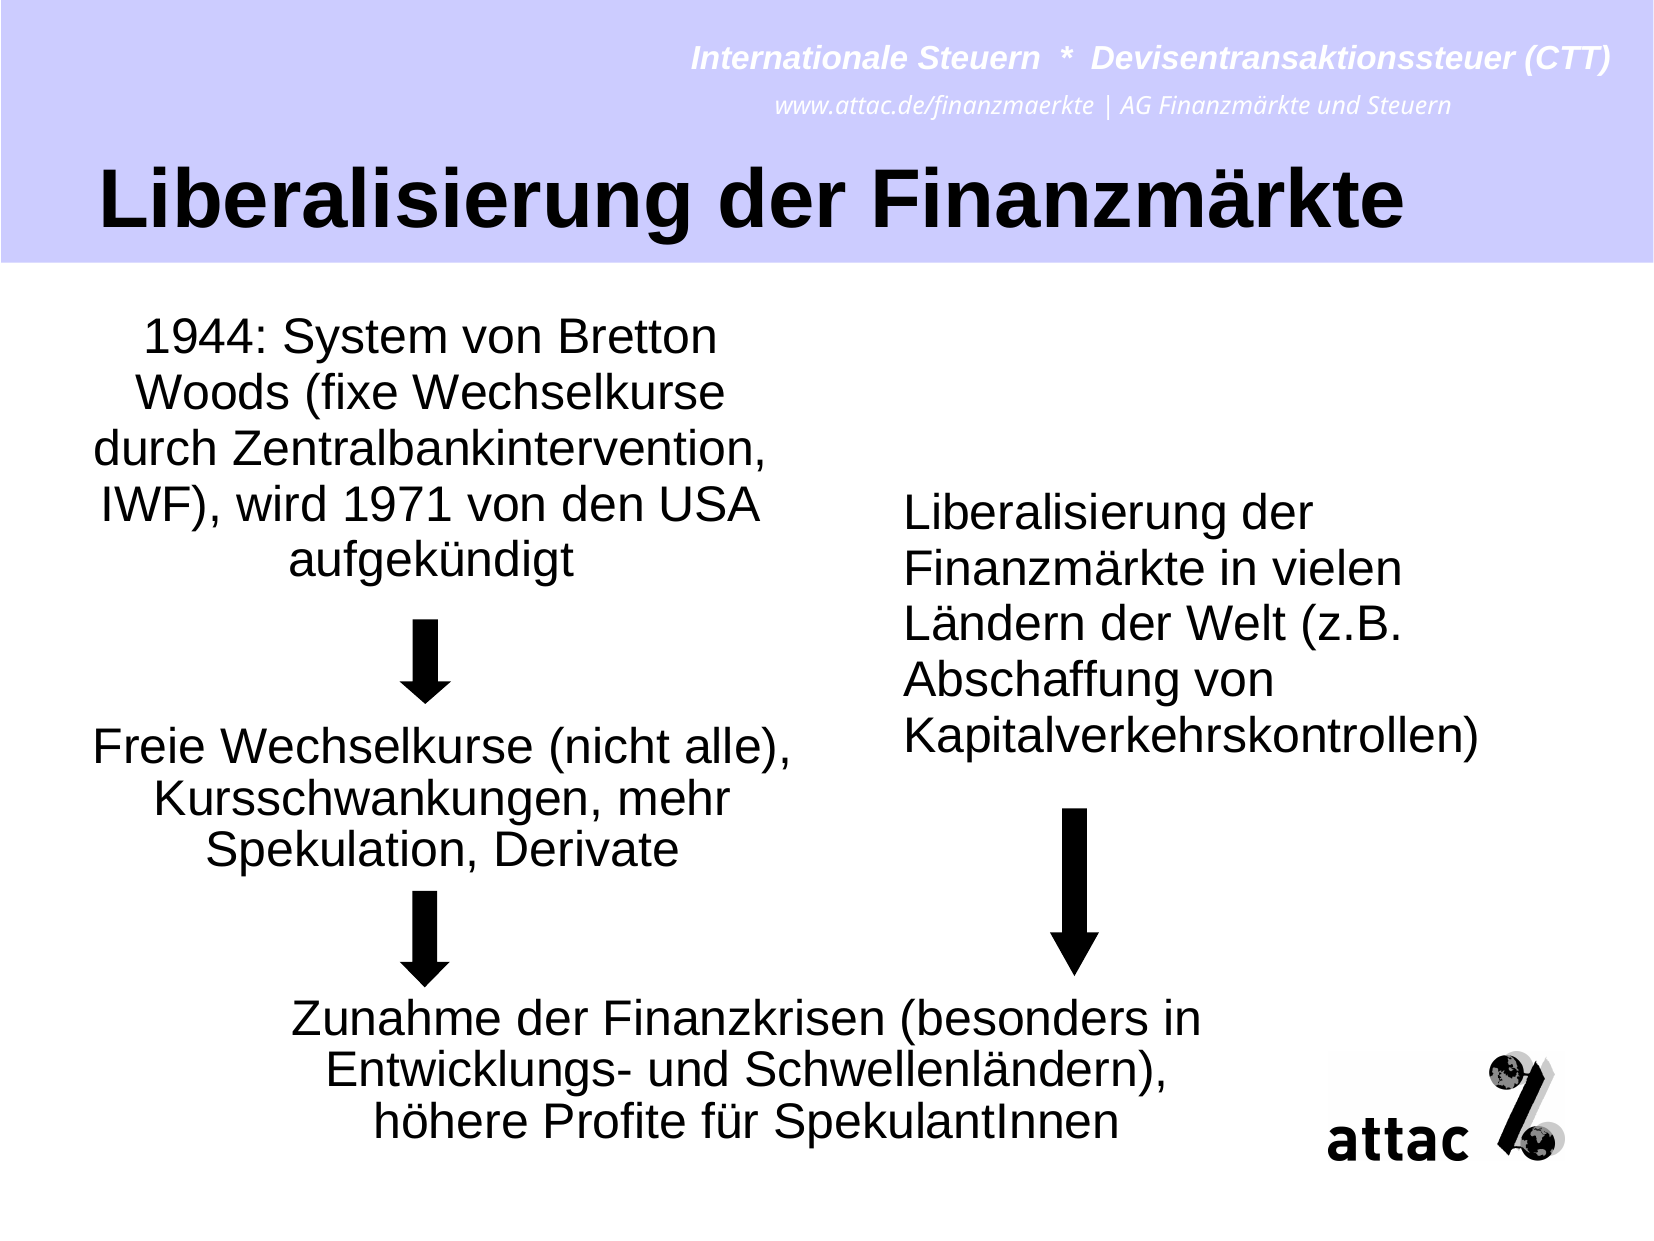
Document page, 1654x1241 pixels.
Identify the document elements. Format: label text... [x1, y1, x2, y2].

text_box [1051, 809, 1098, 975]
text_box www.attac.de/finanzmaerkte | AG Finanzmärkte und Steuern [759, 76, 1534, 131]
text_box 1944: System von Bretton Woods (fixe Wechselkurse durch Zentralbankintervention, IWF), wird 1971 von den USA aufgekündigt [59, 301, 804, 596]
text_box [401, 891, 448, 987]
text_box Freie Wechselkurse (nicht alle), Kursschwankungen, mehr Spekulation, Derivate [70, 714, 816, 885]
picture [1328, 1051, 1565, 1161]
text_box Zunahme der Finanzkrisen (besonders in Entwicklungs- und Schwellenländern), höhere Profite für SpekulantInnen [271, 986, 1224, 1157]
text_box Liberalisierung der Finanzmärkte [0, 159, 1506, 250]
text_box Liberalisierung der Finanzmärkte in vielen Ländern der Welt (z.B. Abschaffung von Kapitalverkehrskontrollen) [888, 476, 1509, 771]
text_box [401, 620, 449, 703]
text_box Internationale Steuern * Devisentransaktionssteuer (CTT) [407, 41, 1654, 77]
text_box [1, 0, 1654, 263]
